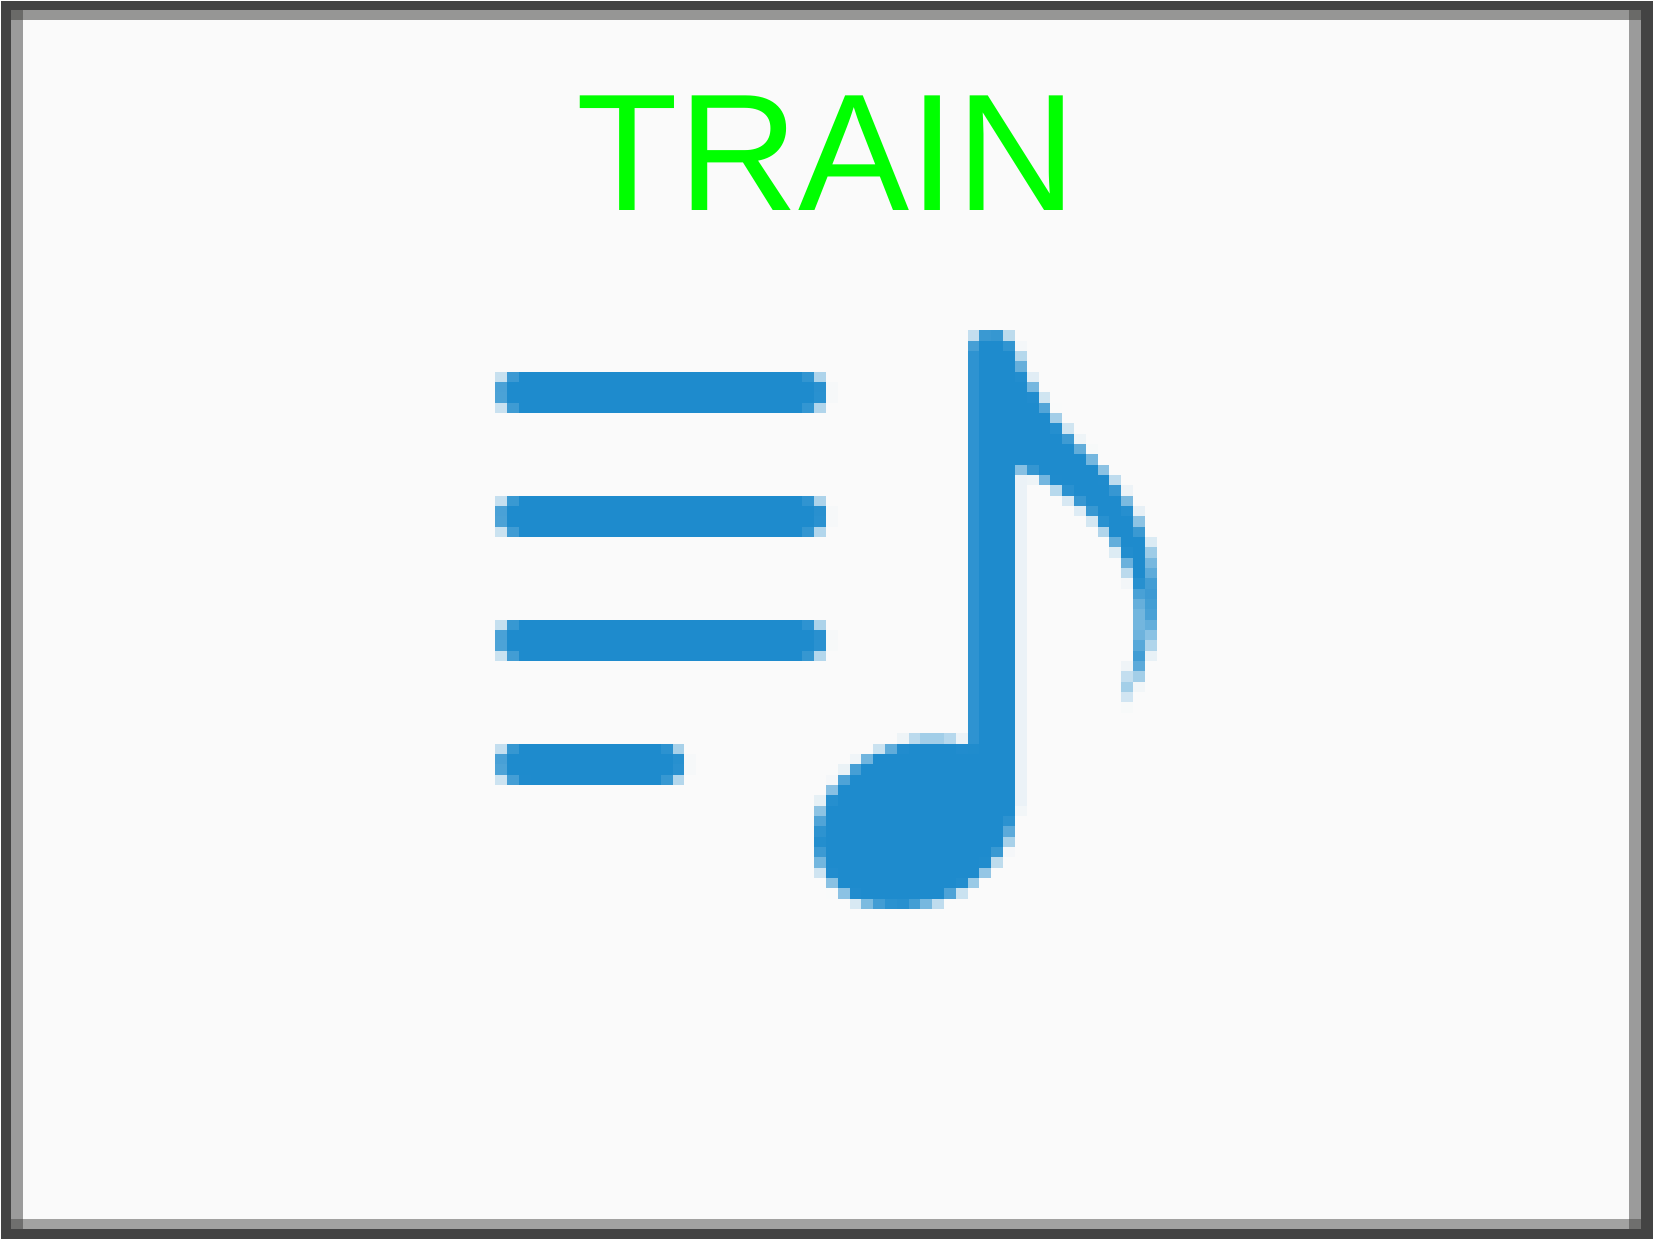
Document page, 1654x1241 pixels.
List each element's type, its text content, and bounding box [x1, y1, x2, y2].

title TRAIN [82, 56, 1571, 250]
text_box [0, 0, 1654, 1241]
